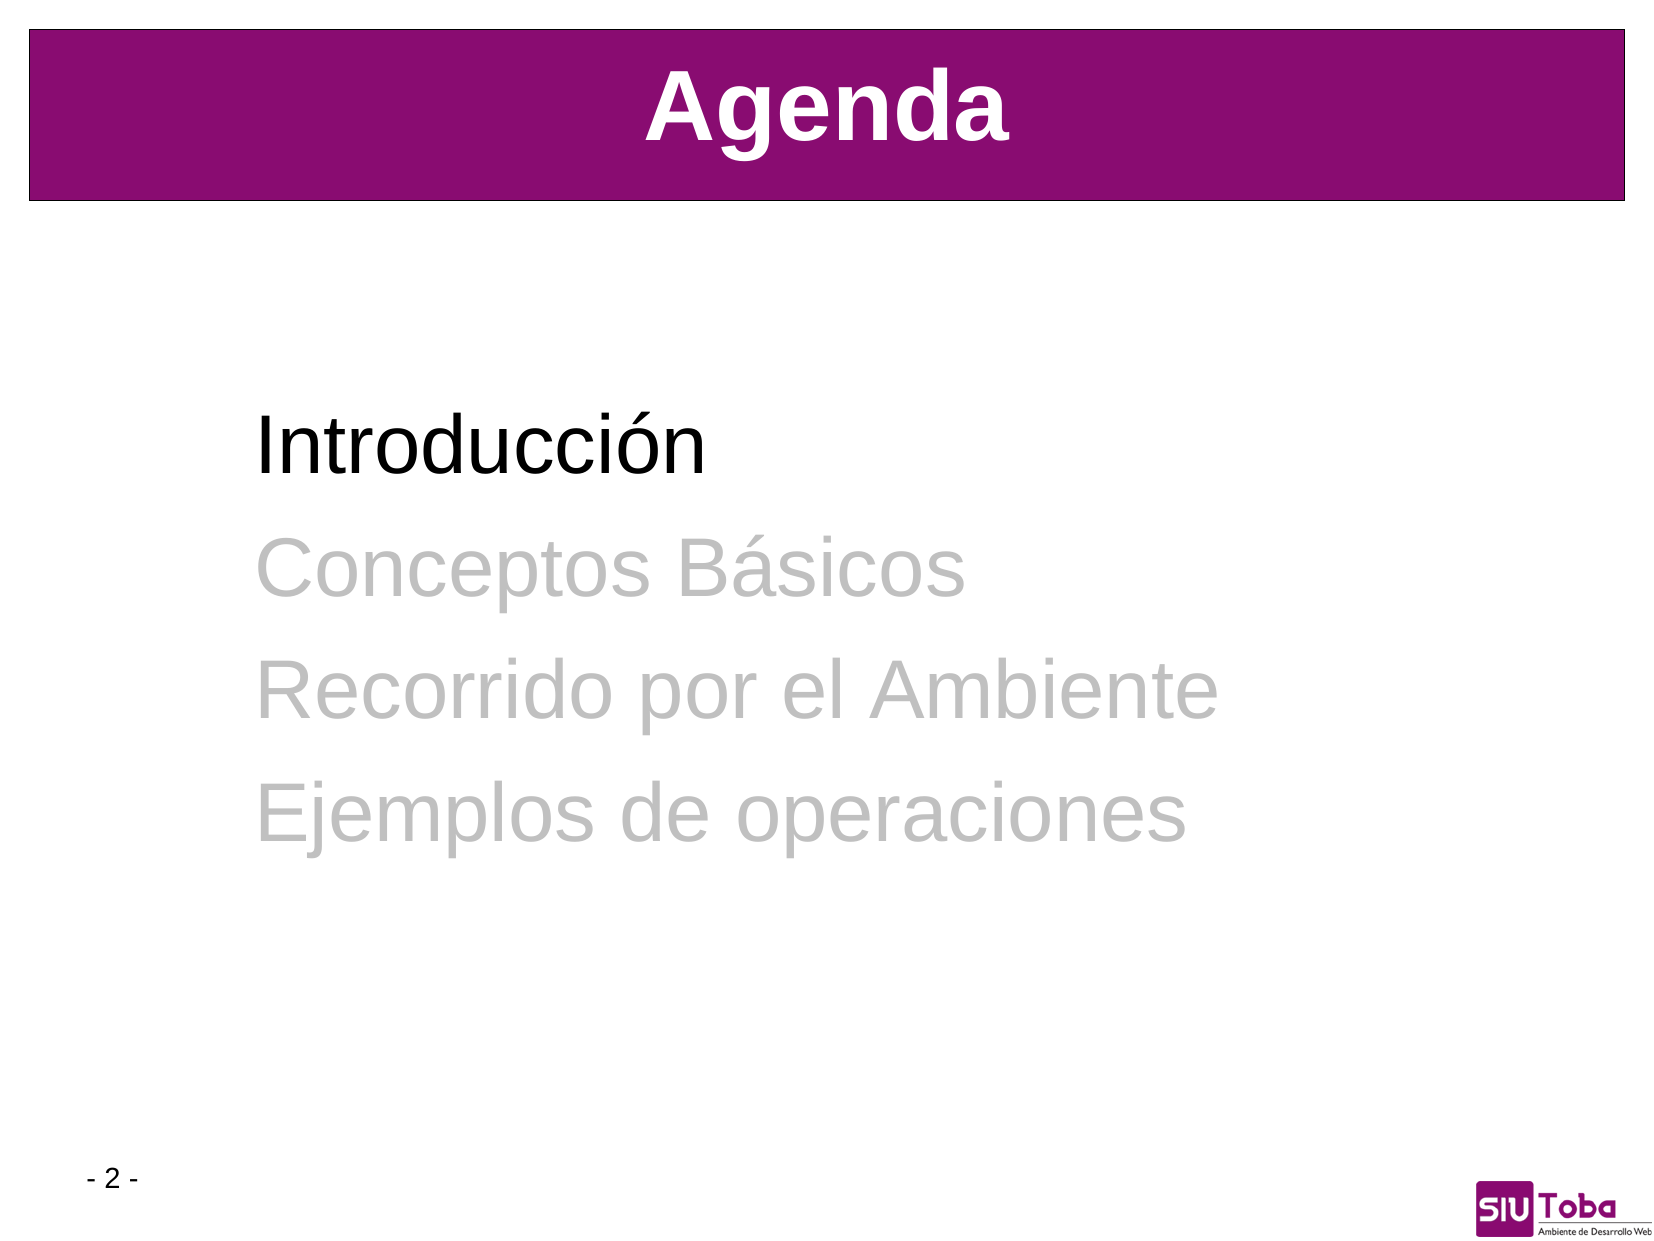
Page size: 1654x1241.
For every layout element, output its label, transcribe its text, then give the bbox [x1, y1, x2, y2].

title Agenda [59, 47, 1595, 166]
picture [1476, 1181, 1652, 1237]
list Introducción Conceptos Básicos Recorrido por el Ambiente Ejemplos de operaciones [218, 398, 1412, 1094]
